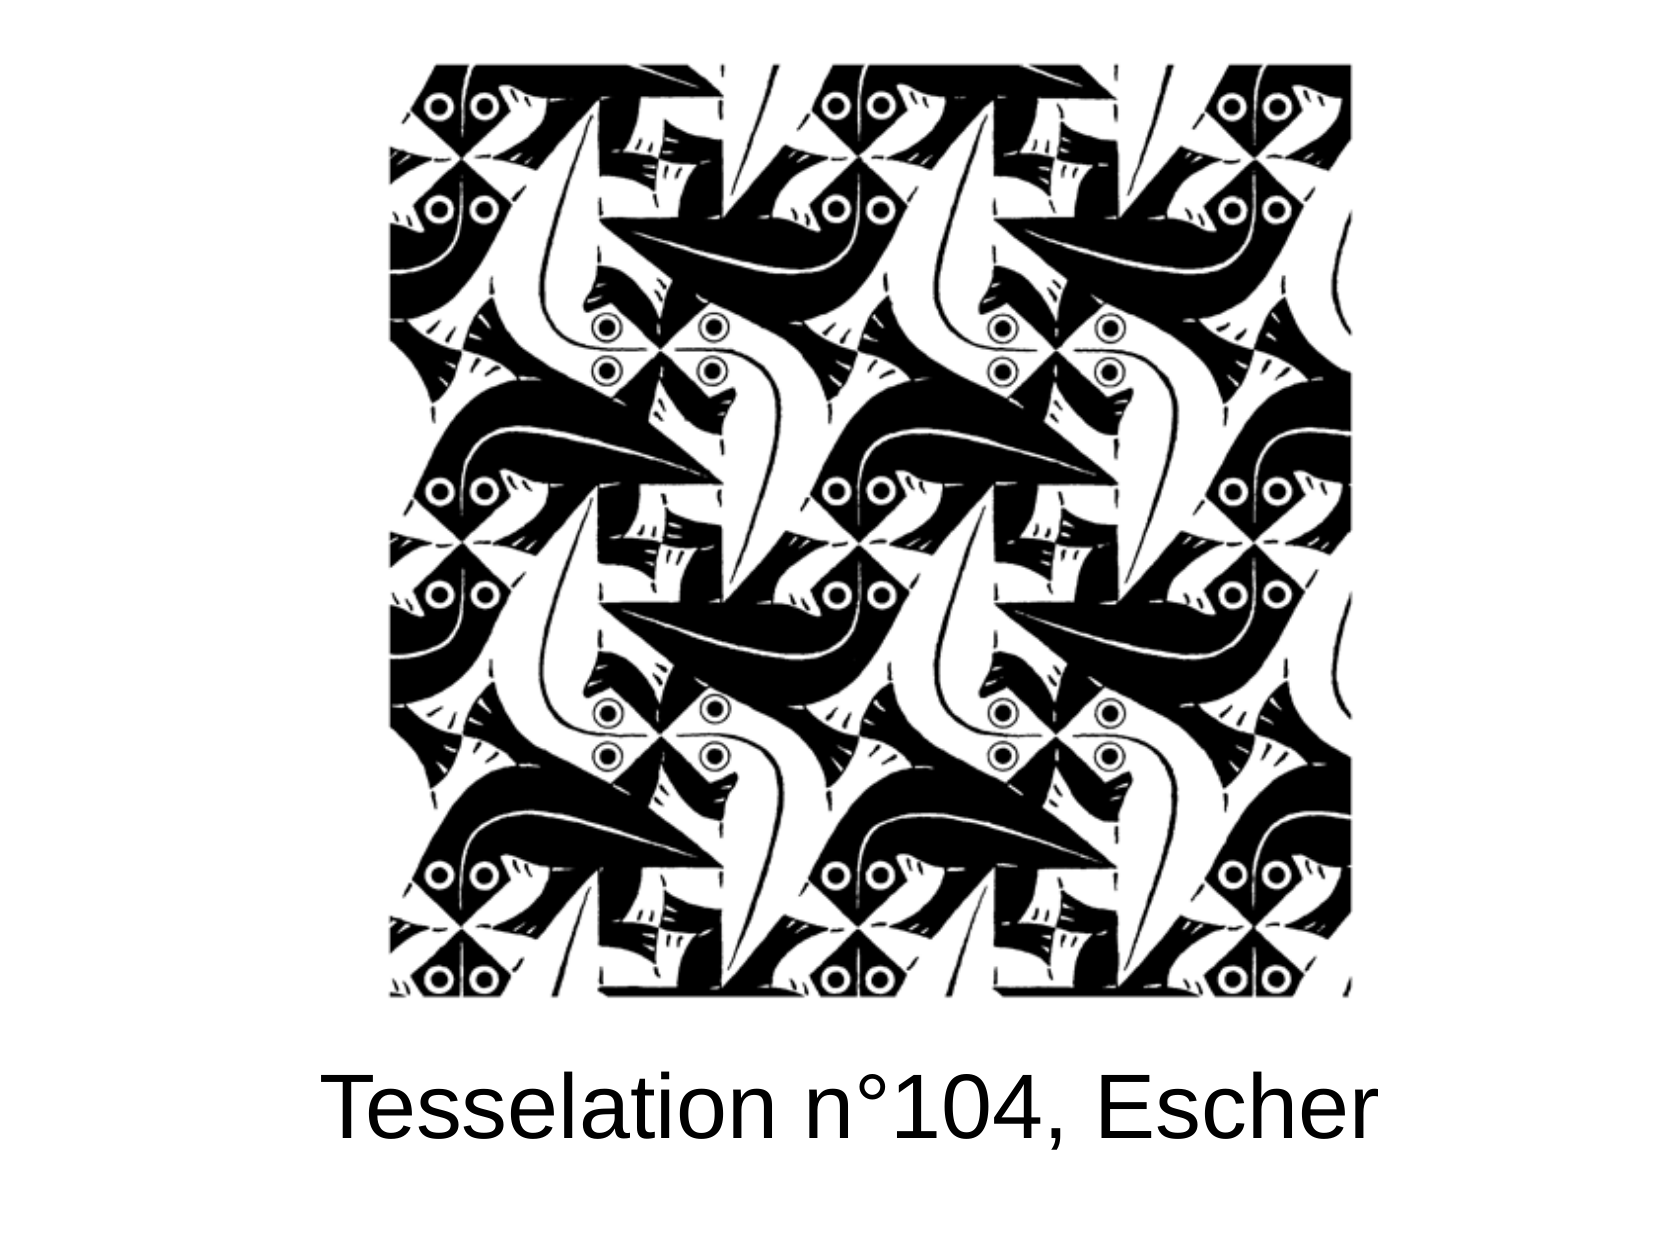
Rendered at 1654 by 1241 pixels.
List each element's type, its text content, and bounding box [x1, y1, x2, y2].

picture [383, 58, 1359, 1003]
title Tesselation n°104, Escher [106, 1003, 1595, 1211]
